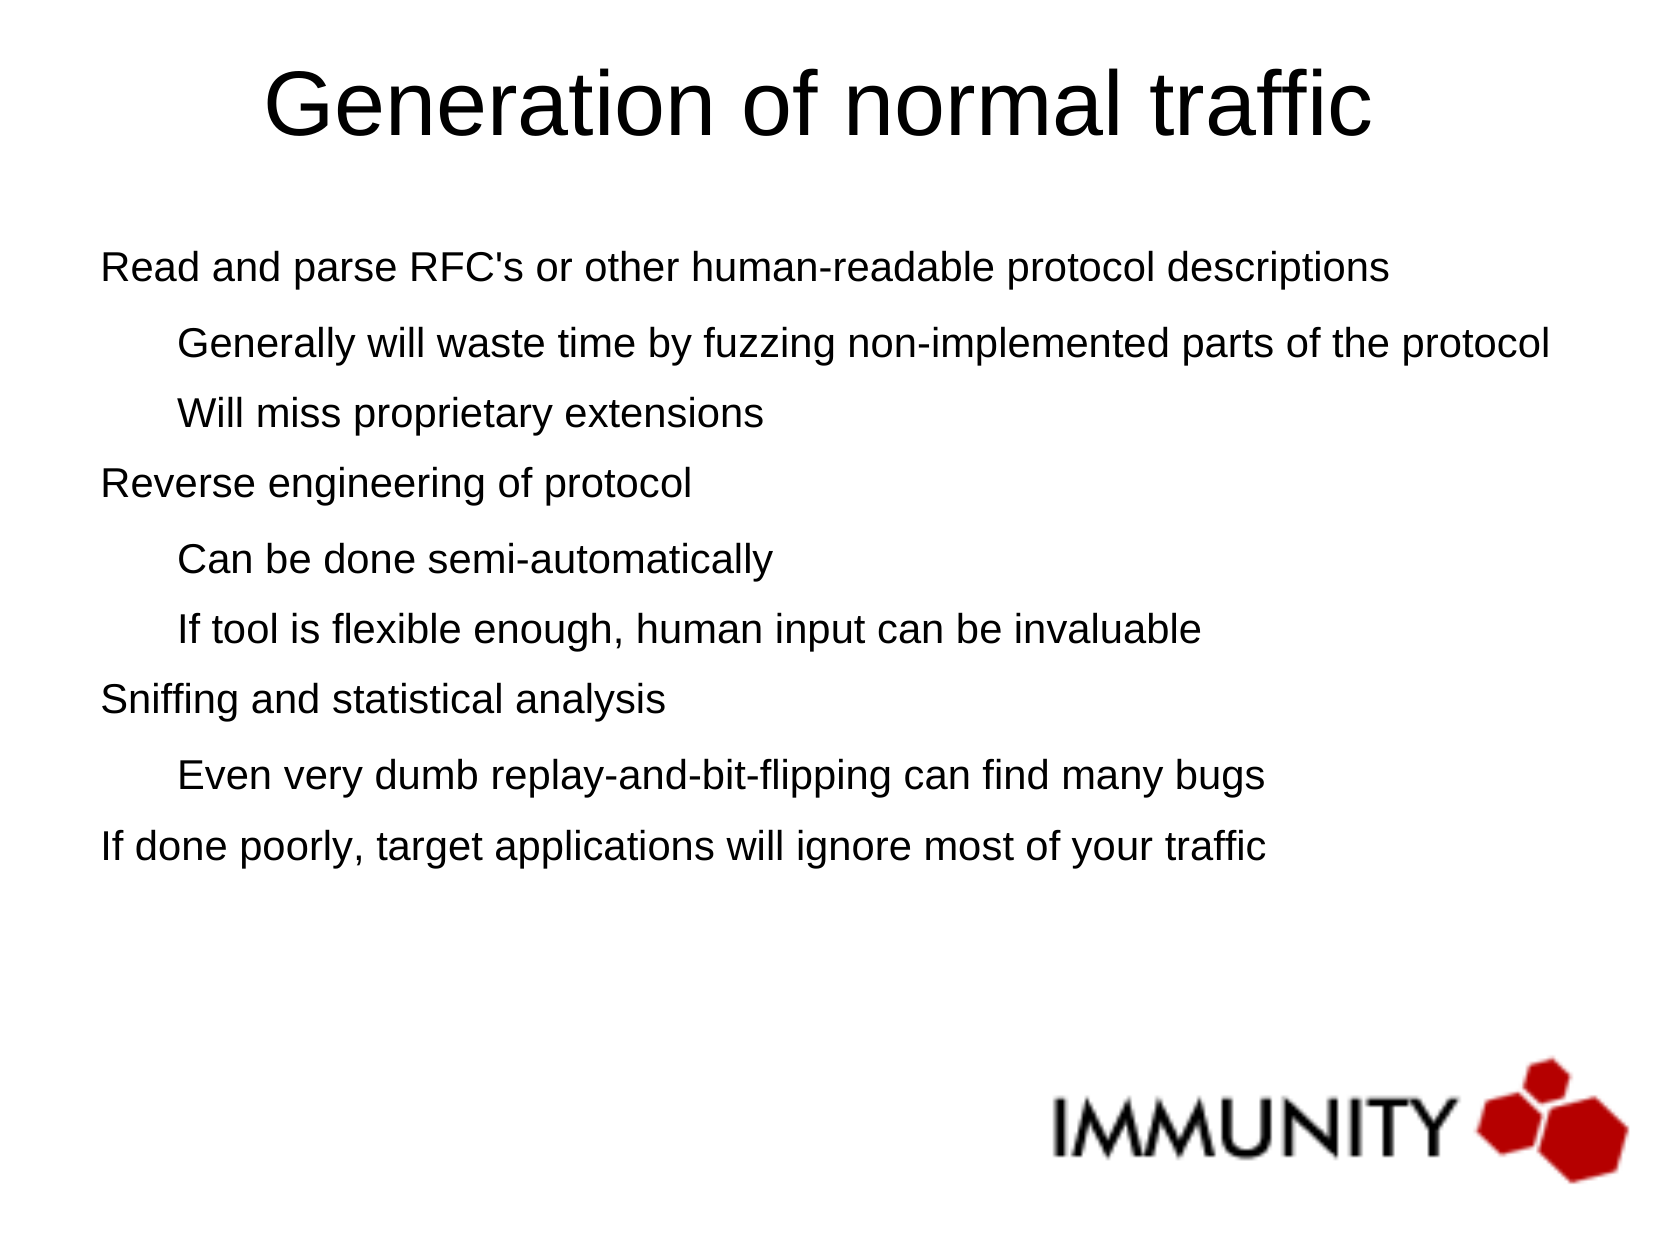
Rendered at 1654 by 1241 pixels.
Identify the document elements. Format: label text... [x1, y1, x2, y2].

title Generation of normal traffic [75, 0, 1564, 208]
picture [1006, 1017, 1654, 1241]
list Read and parse RFC's or other human-readable protocol descriptions Generally will waste time by fuzzing non-implemented parts of the protocol Will miss proprietary extensions Reverse engineering of protocol Can be done semi-automatically If tool is flexible enough, human input can be invaluable Sniffing and statistical analysis Even very dumb replay-and-bit-flipping can find many bugs If done poorly, target applications will ignore most of your traffic [82, 243, 1571, 1109]
